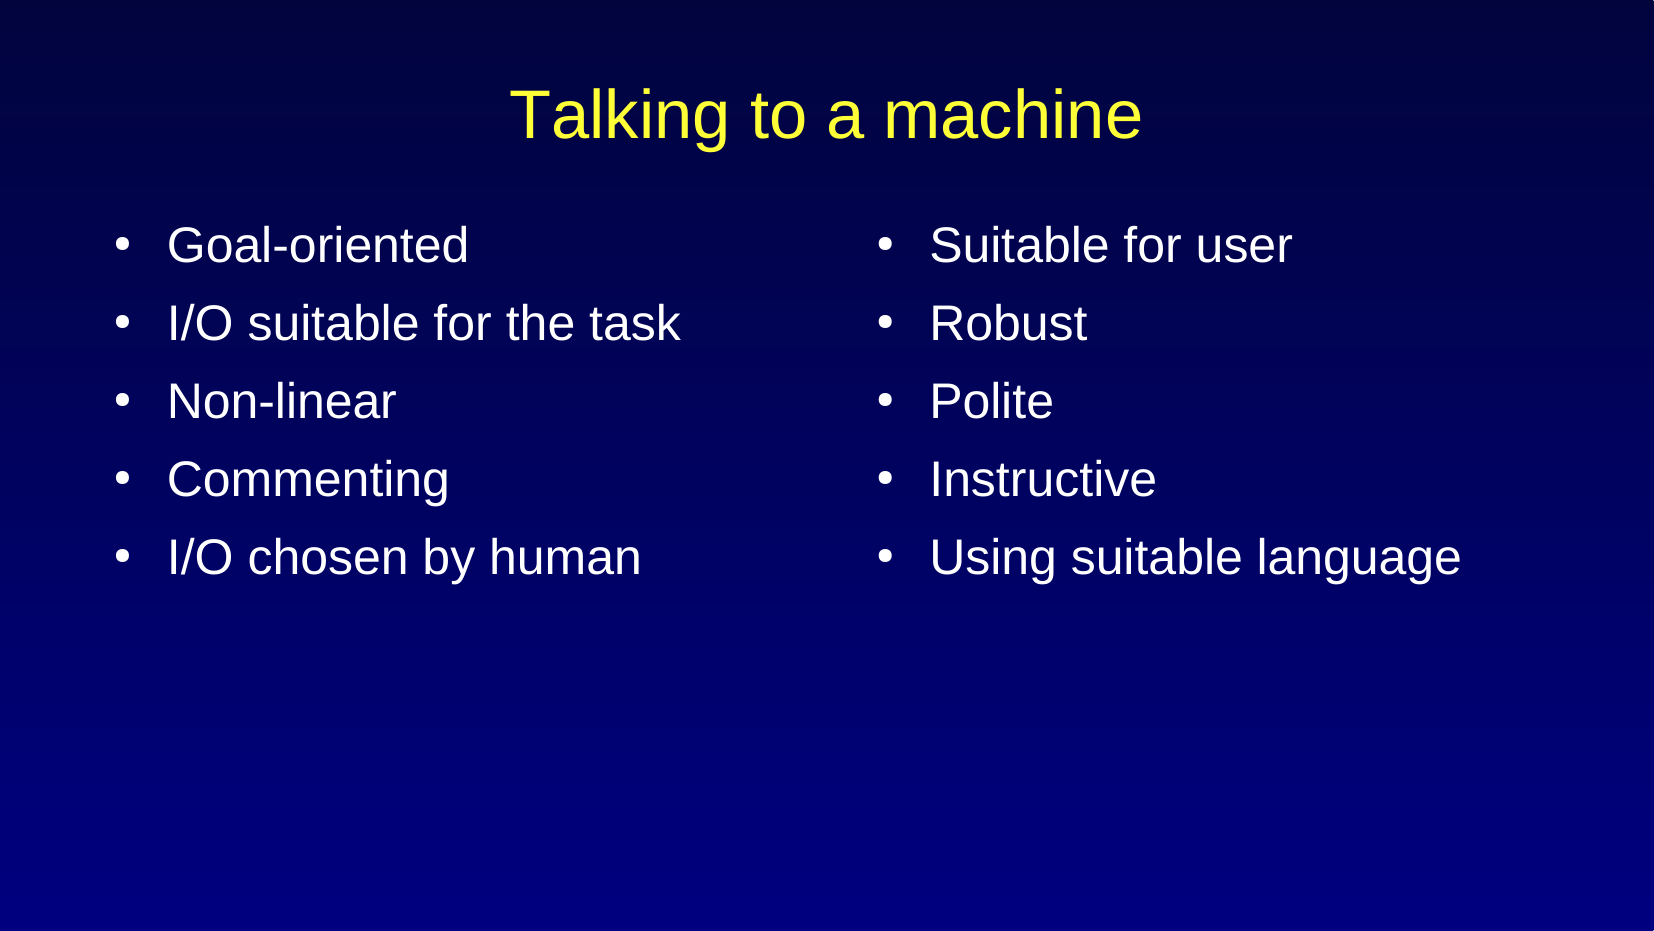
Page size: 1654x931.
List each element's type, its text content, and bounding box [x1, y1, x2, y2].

list Goal-oriented I/O suitable for the task Non-linear Commenting I/O chosen by human [82, 217, 809, 758]
list Suitable for user Robust Polite Instructive Using suitable language [845, 217, 1572, 758]
title Talking to a machine [82, 37, 1571, 193]
